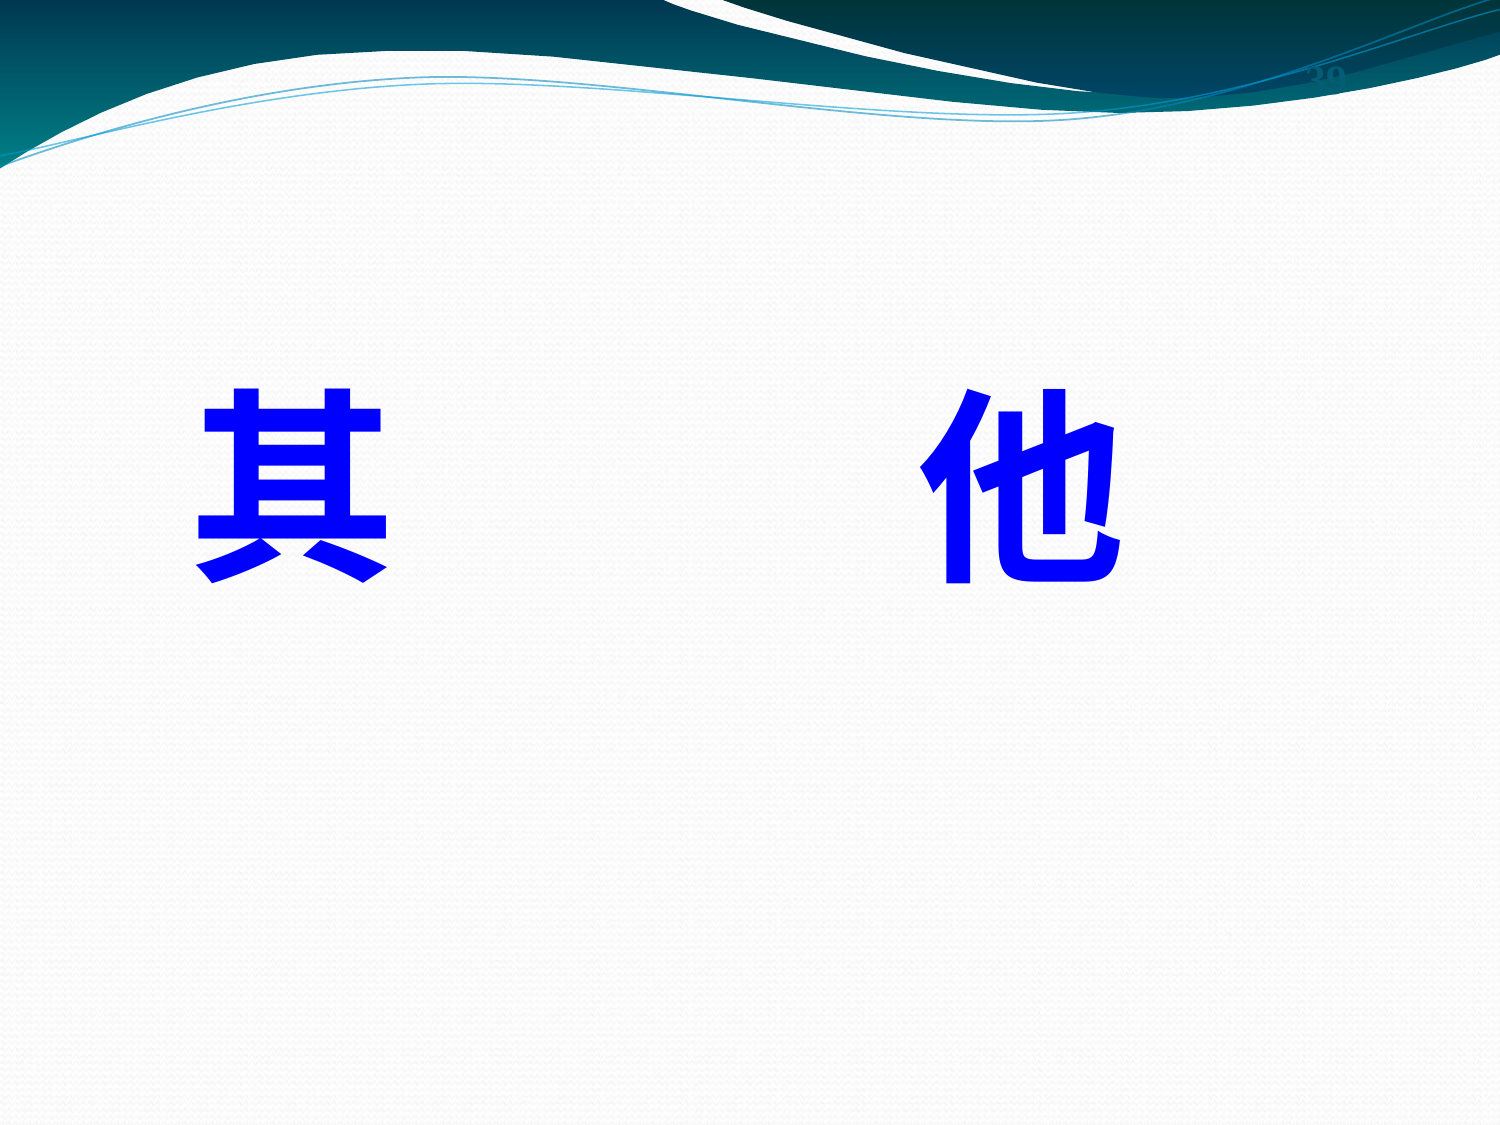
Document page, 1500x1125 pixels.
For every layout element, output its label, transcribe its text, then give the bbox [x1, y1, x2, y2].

text_box [1305, 42, 1431, 103]
text_box 其 他 [159, 350, 1365, 616]
